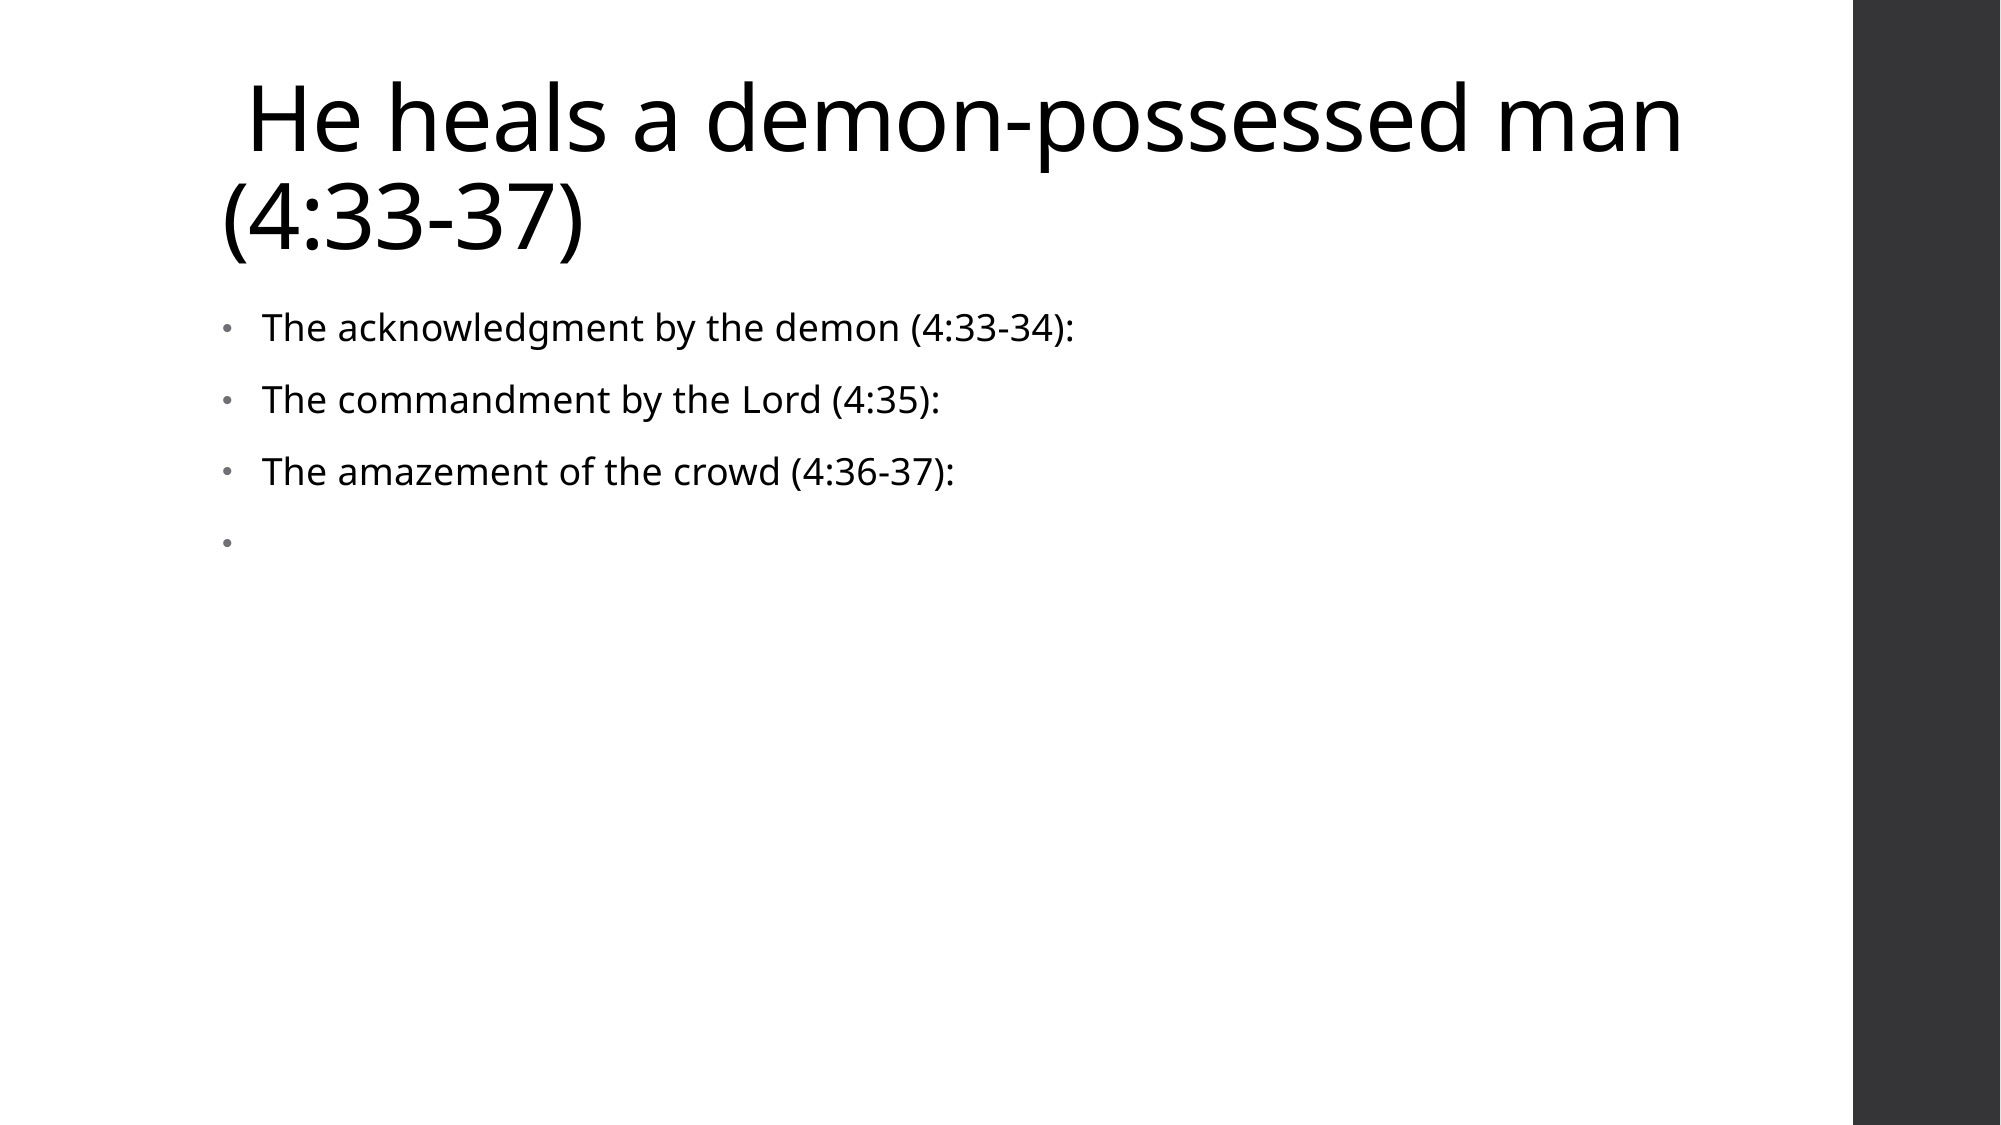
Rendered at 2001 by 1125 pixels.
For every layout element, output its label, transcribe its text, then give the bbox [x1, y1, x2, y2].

title He heals a demon-possessed man (4:33-37) [206, 60, 1797, 278]
list The acknowledgment by the demon (4:33-34): The commandment by the Lord (4:35): The amazement of the crowd (4:36-37): [206, 299, 1617, 1014]
